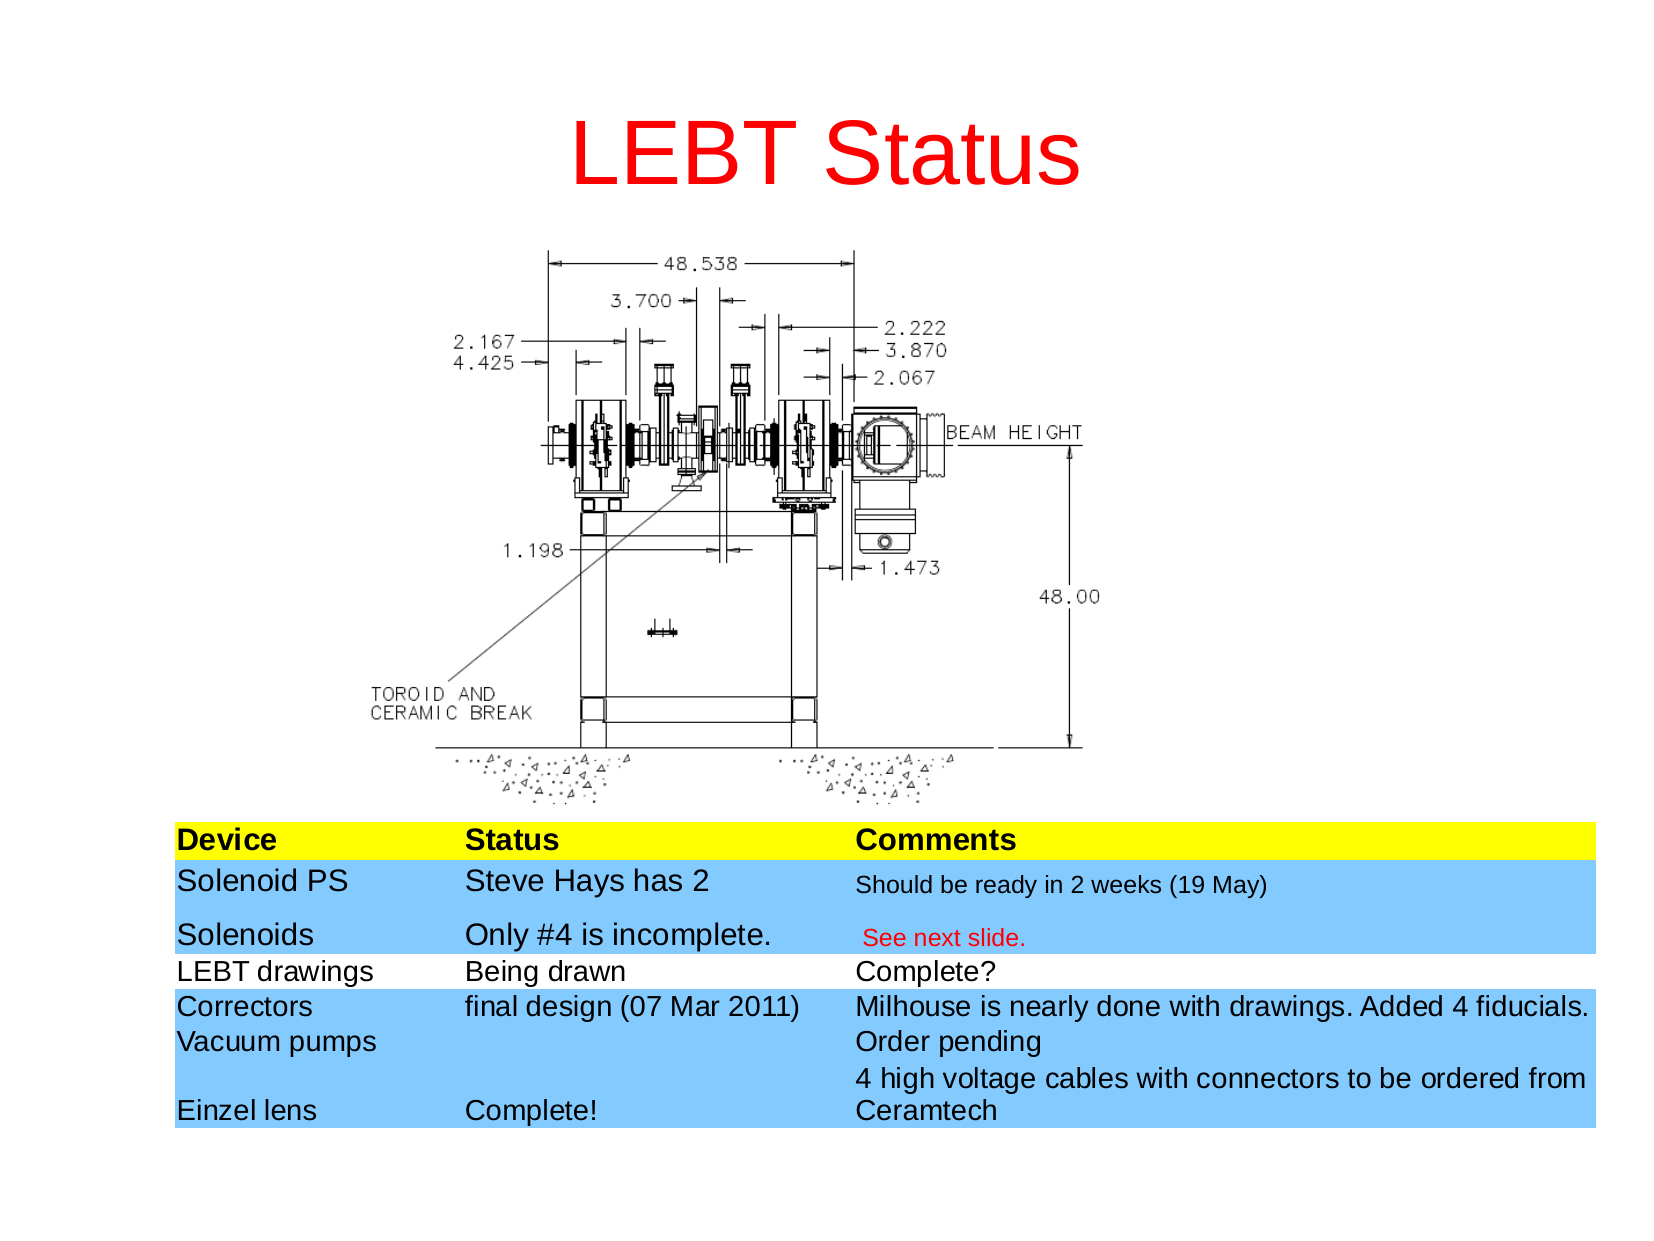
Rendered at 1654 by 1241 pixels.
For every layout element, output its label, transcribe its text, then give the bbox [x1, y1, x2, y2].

chart [174, 822, 1598, 1180]
picture [322, 257, 1194, 818]
title LEBT Status [82, 49, 1571, 257]
